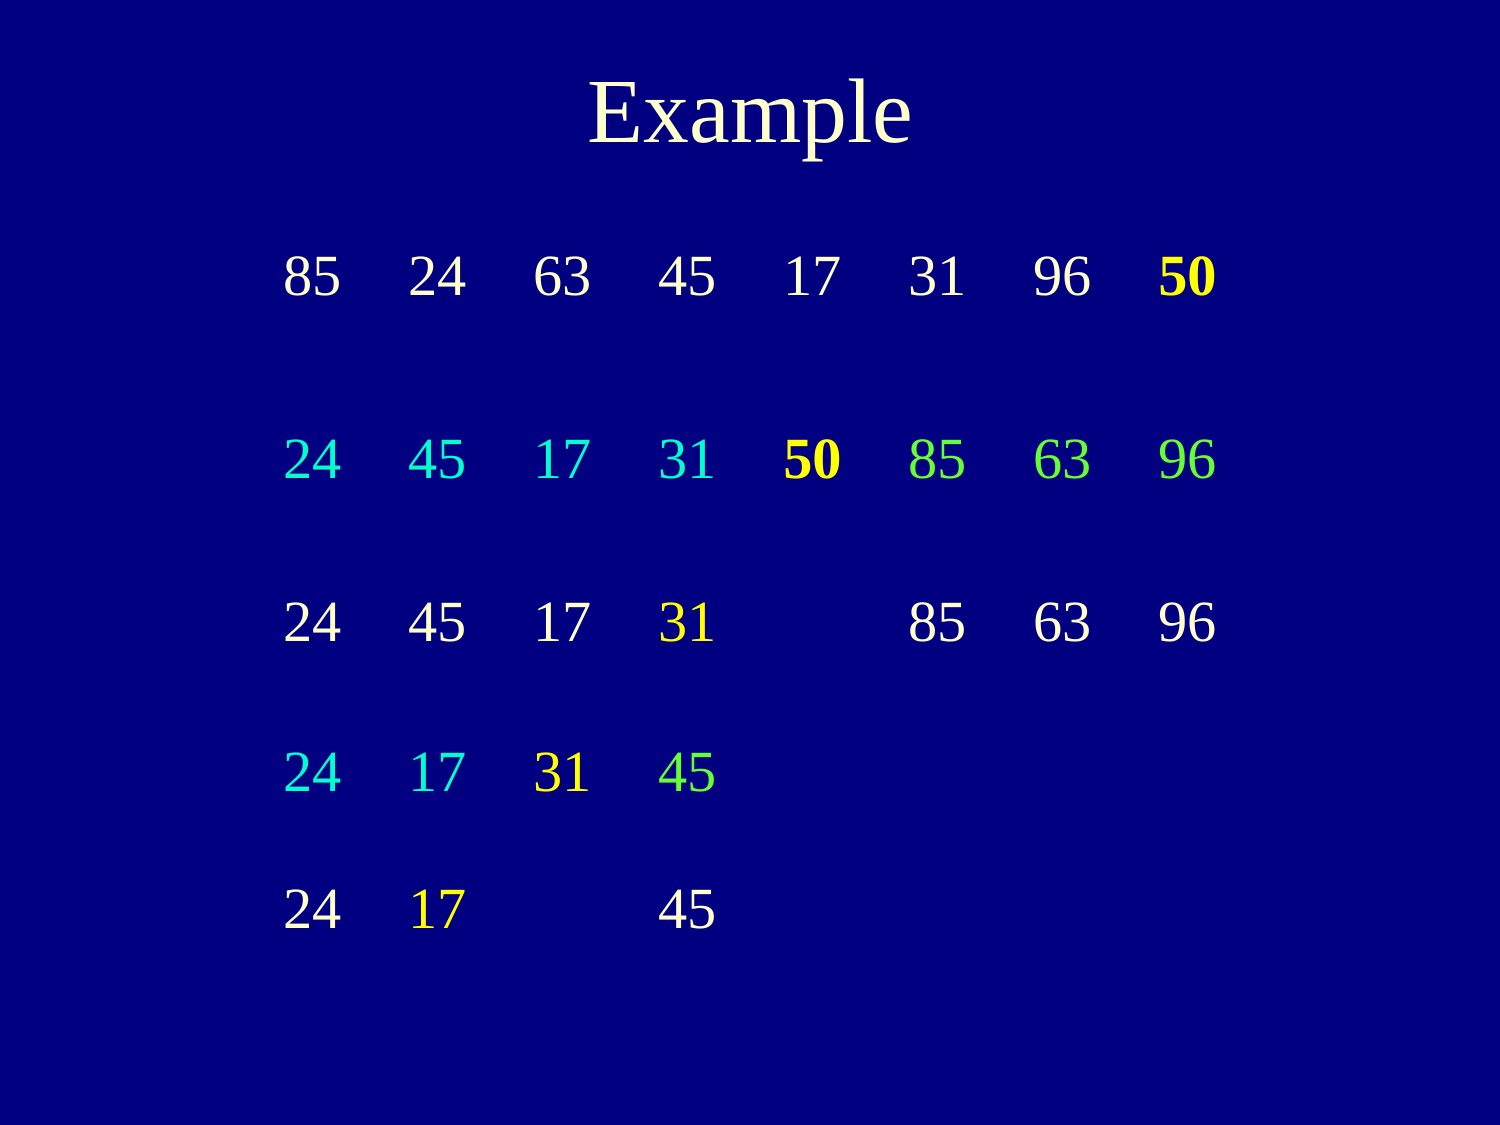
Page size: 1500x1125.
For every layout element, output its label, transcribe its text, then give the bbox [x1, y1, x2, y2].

table_header 17 [750, 229, 875, 325]
table_header 17 [375, 863, 500, 962]
table_header 31 [500, 725, 625, 825]
table_header 24 [250, 725, 375, 825]
table_header 96 [1125, 575, 1250, 675]
table_header 24 [250, 863, 375, 962]
table_header 31 [875, 229, 1000, 325]
table_header 24 [250, 413, 375, 512]
table_header 45 [625, 725, 750, 825]
table_header 63 [1000, 575, 1125, 675]
table_header 31 [625, 575, 750, 675]
table_header 17 [500, 413, 625, 512]
table_header 85 [875, 575, 1000, 675]
table_header 24 [250, 575, 375, 675]
table_header 24 [375, 229, 500, 325]
table_header 45 [625, 229, 750, 325]
table_header 63 [1000, 413, 1125, 512]
table_header 50 [750, 413, 875, 512]
table_header 45 [375, 413, 500, 512]
table_header 17 [375, 725, 500, 825]
table_header 96 [1125, 413, 1250, 512]
table_header 50 [1125, 229, 1250, 325]
table_header 31 [625, 413, 750, 512]
table_header 45 [375, 575, 500, 675]
table_header 17 [500, 575, 625, 675]
table_header 45 [625, 863, 750, 962]
table_header 96 [1000, 229, 1125, 325]
table_header 85 [250, 229, 375, 325]
title Example [22, 43, 1480, 169]
table_header 63 [500, 229, 625, 325]
table_header 85 [875, 413, 1000, 512]
